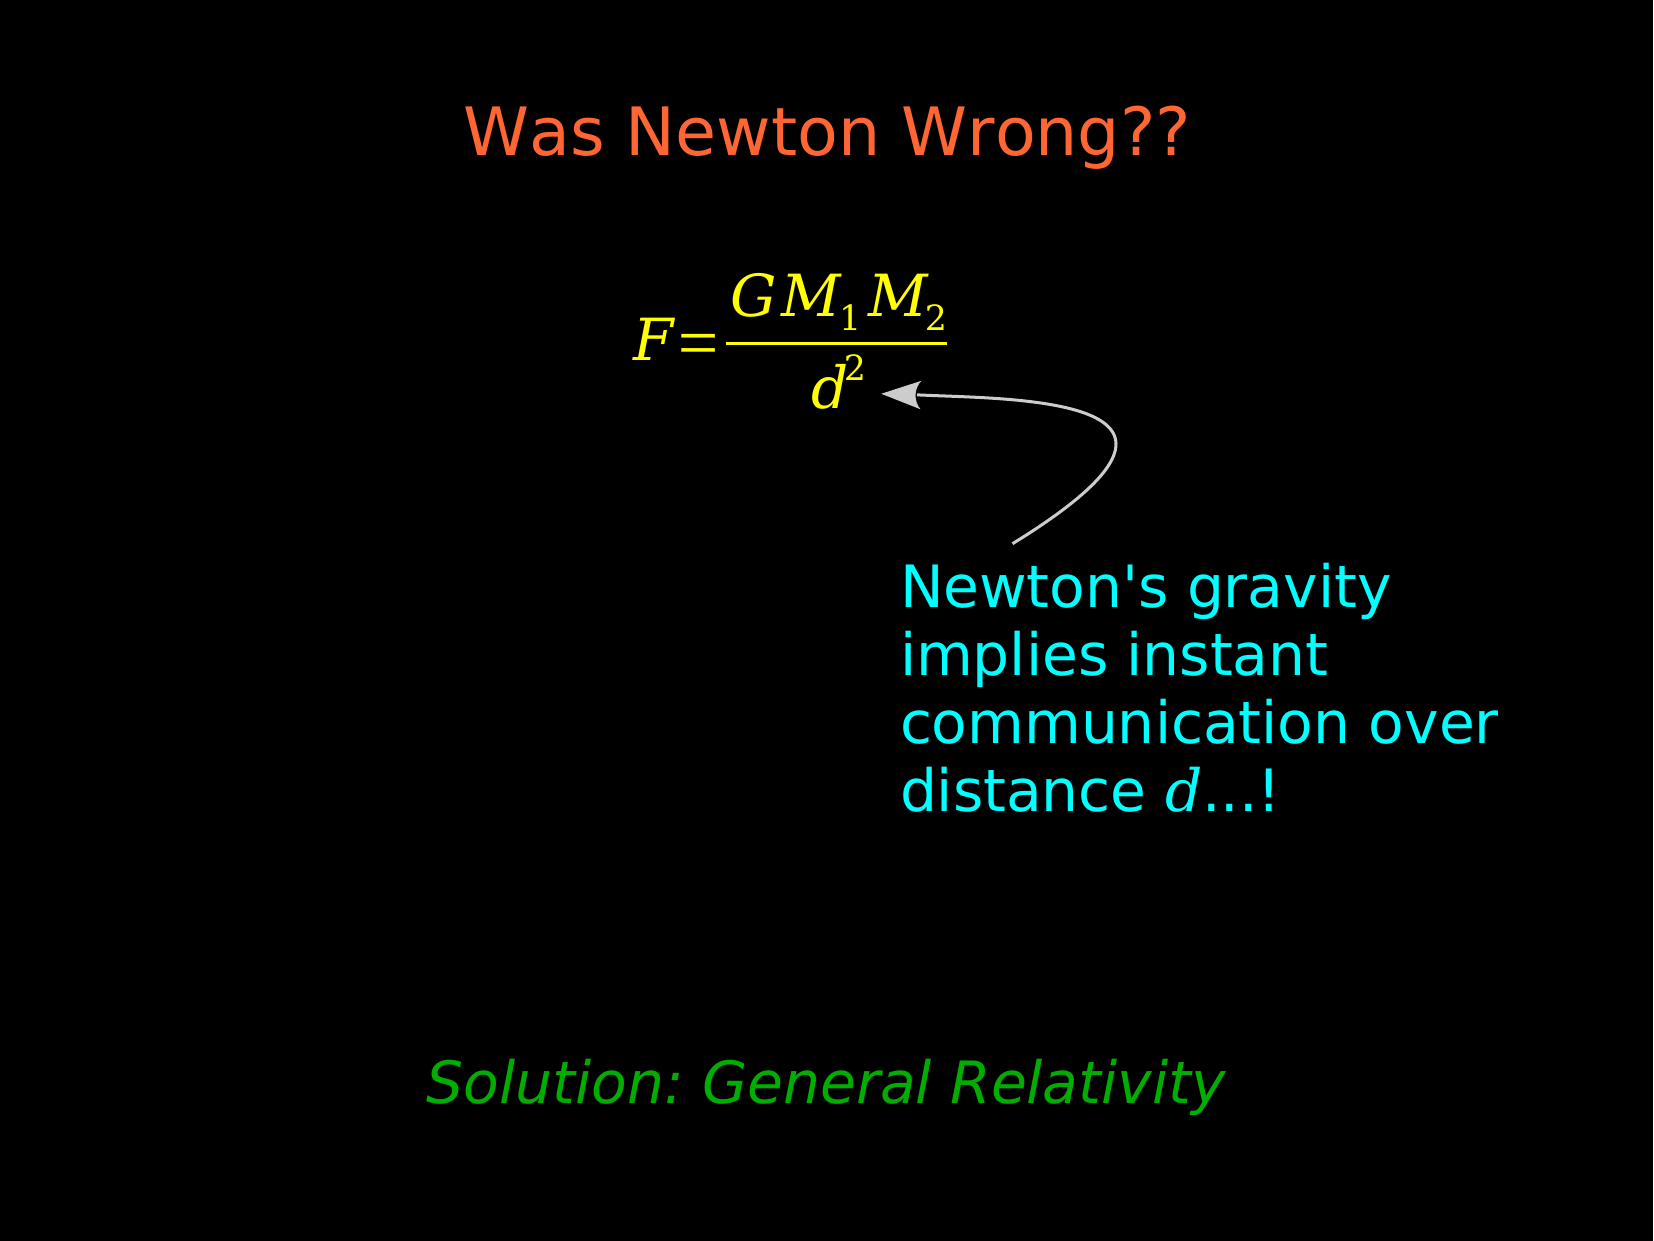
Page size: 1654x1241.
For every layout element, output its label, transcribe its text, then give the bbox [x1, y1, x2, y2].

text_box Solution: General Relativity [426, 1050, 1227, 1118]
text_box Newton's gravity implies instant communication over distance d...! [900, 553, 1519, 826]
chart [624, 262, 957, 424]
text_box Was Newton Wrong?? [463, 93, 1192, 172]
